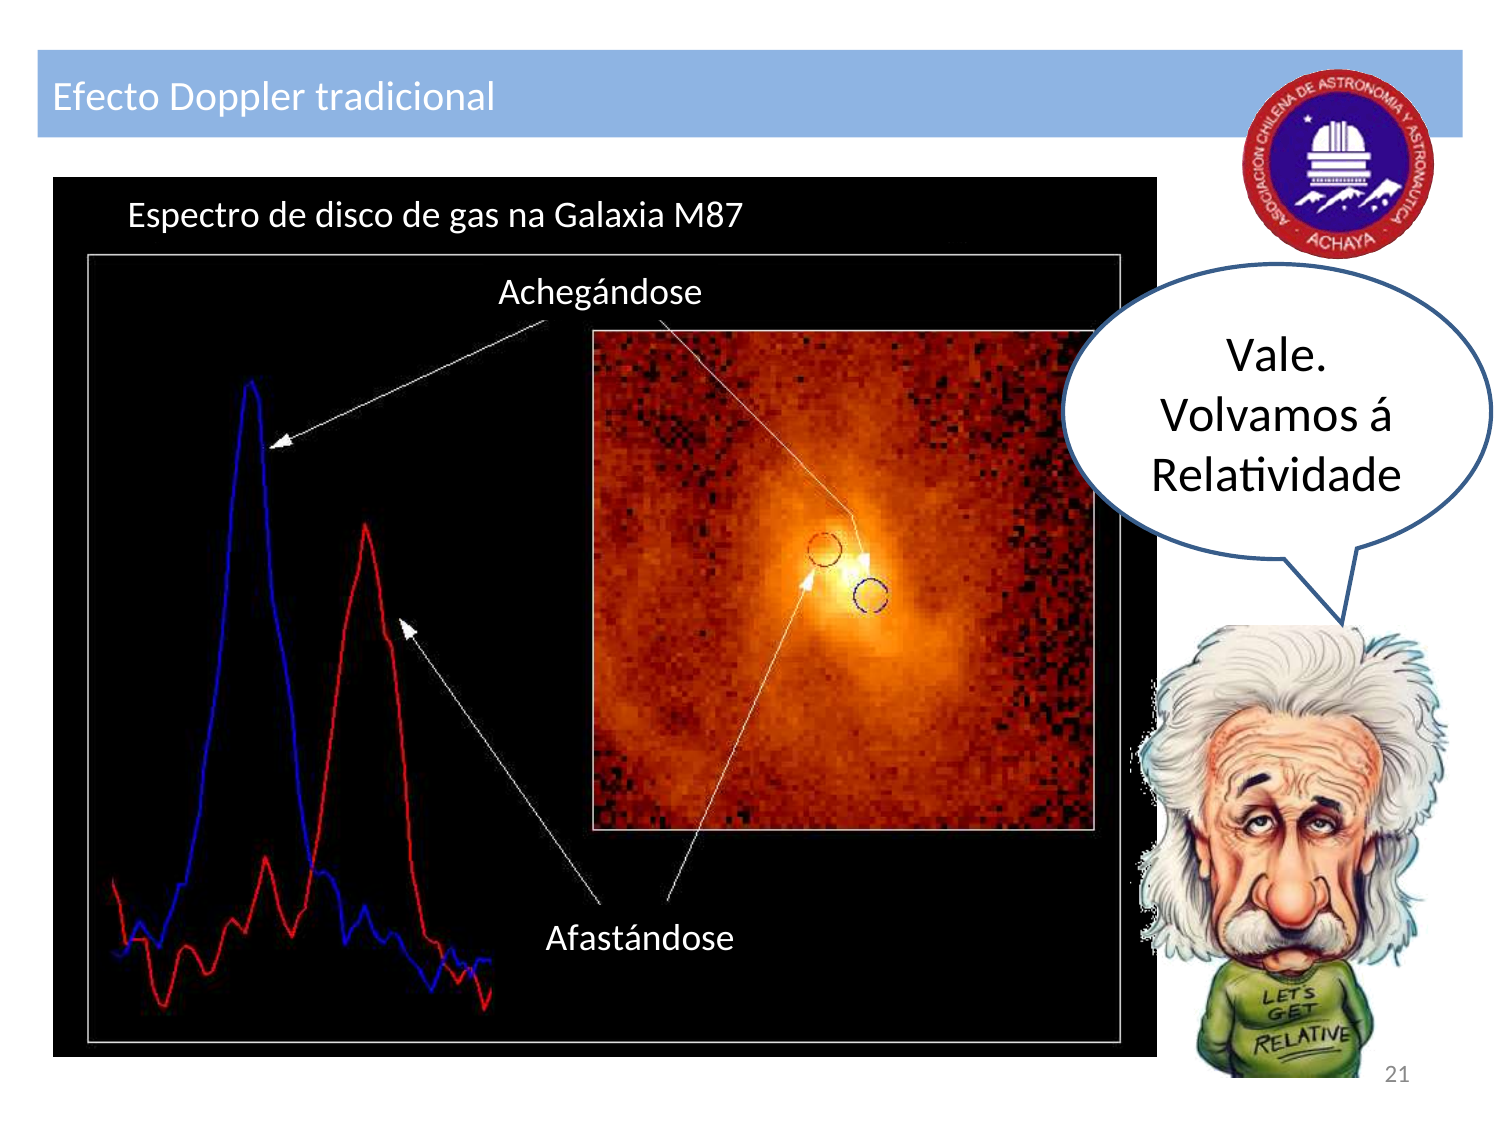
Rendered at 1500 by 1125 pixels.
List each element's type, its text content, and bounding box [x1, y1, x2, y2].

text_box Espectro de disco de gas na Galaxia M87 [112, 181, 1100, 243]
text_box Achegándose [483, 259, 718, 321]
picture [1240, 67, 1436, 260]
text_box Efecto Doppler tradicional [37, 49, 1463, 138]
text_box Afastándose [530, 904, 750, 966]
text_box Vale. Volvamos á Relatividade [1062, 263, 1492, 624]
picture [53, 177, 1471, 1078]
text_box <número> [1074, 1042, 1426, 1103]
